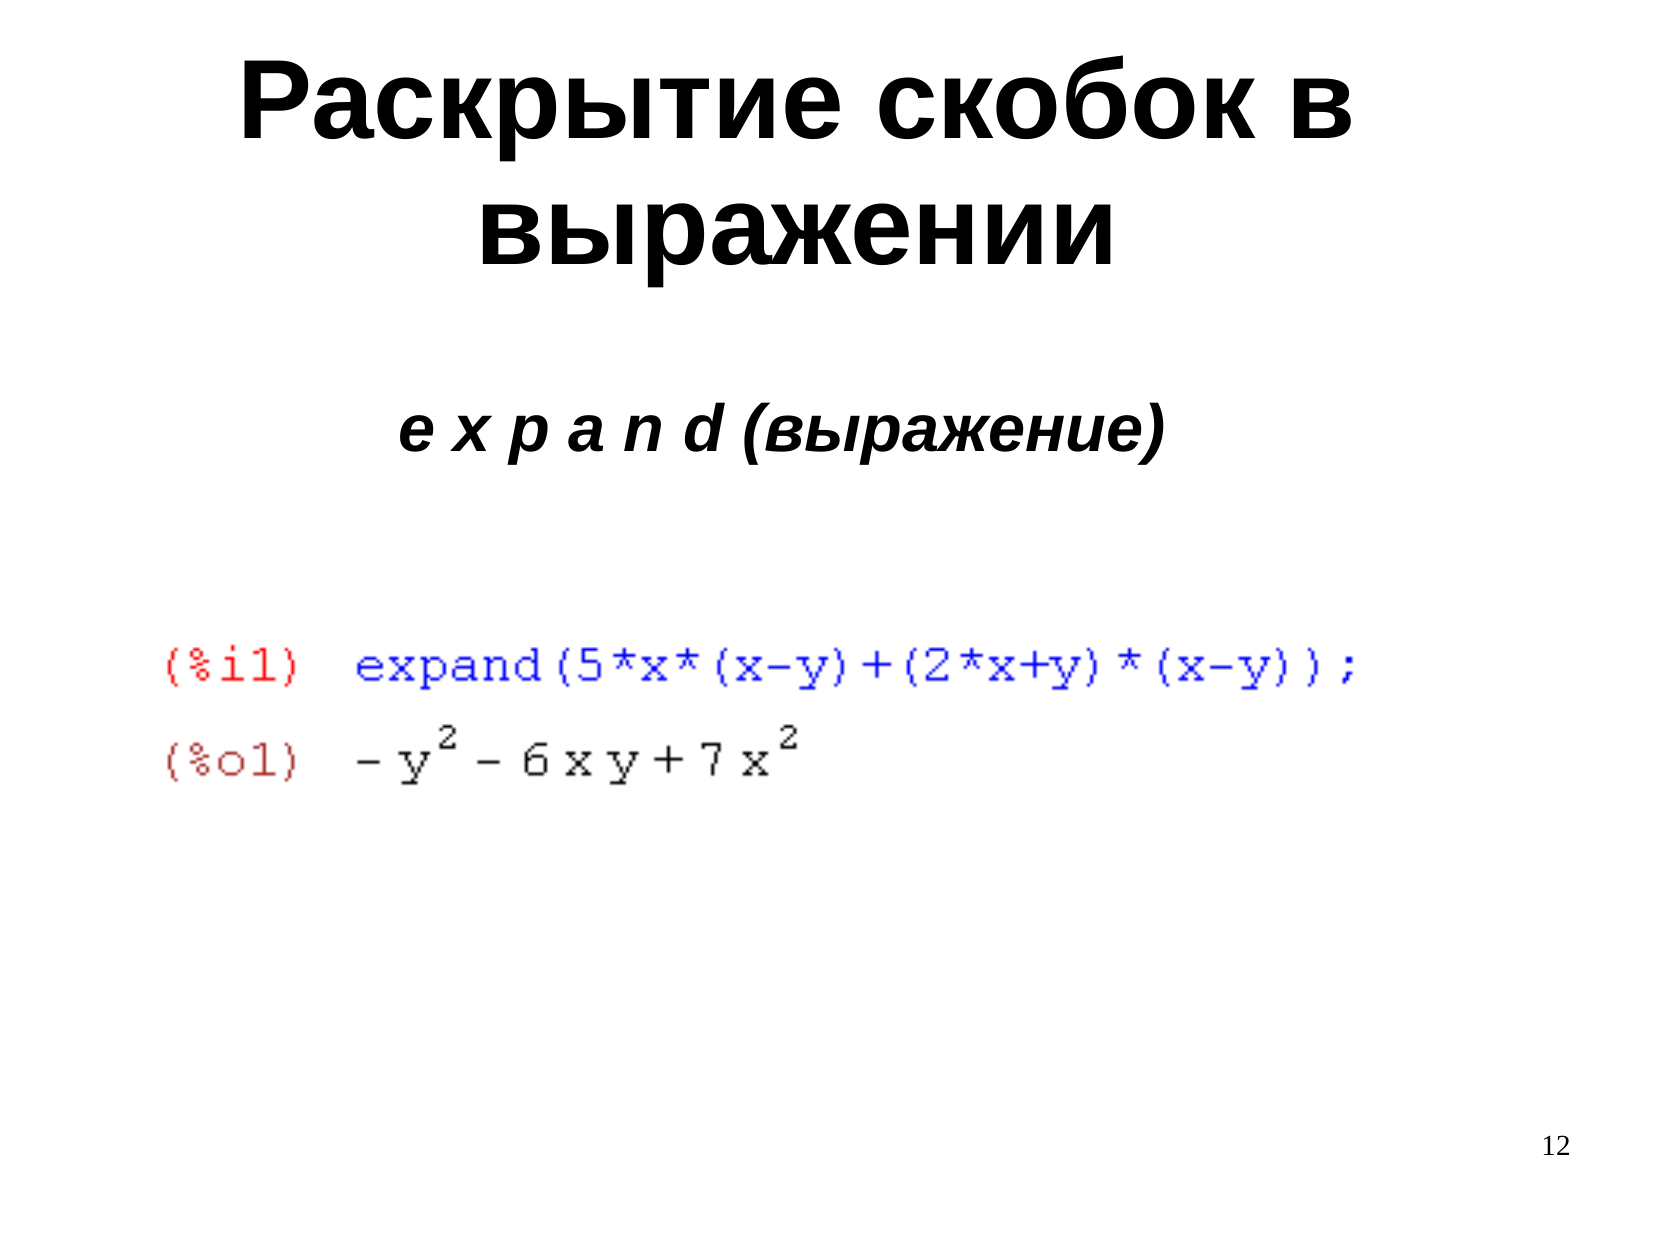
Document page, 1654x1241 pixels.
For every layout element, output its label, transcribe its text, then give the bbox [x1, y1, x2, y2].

text_box Раскрытие скобок в выражении [29, 29, 1565, 296]
text_box e x p a n d (выражение) [29, 383, 1536, 539]
picture [147, 560, 1388, 812]
